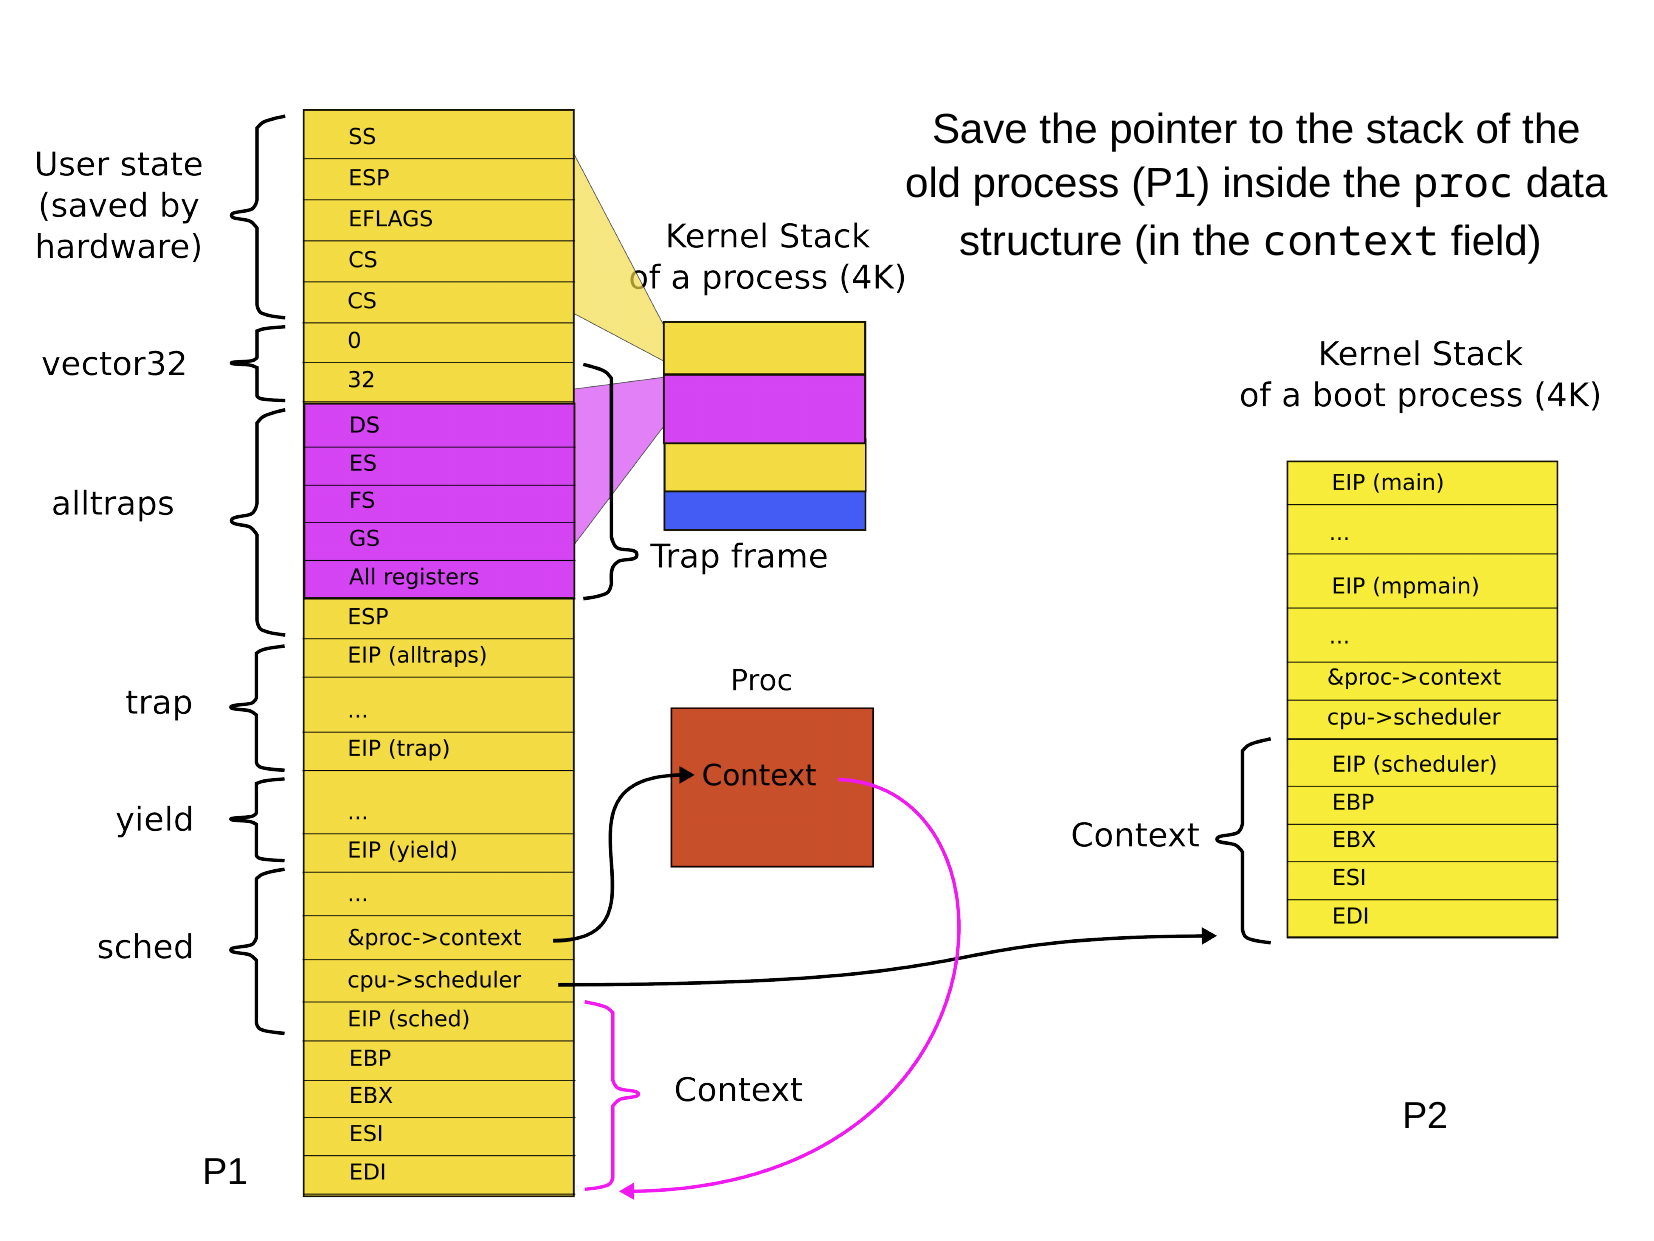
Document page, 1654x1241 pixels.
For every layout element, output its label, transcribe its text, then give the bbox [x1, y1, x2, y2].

list Save the pointer to the stack of the old process (P1) inside the proc data structure (in the context field) [900, 105, 1613, 301]
text_box P1 [187, 1143, 263, 1201]
picture [37, 109, 1599, 1201]
text_box P2 [1387, 1087, 1463, 1145]
